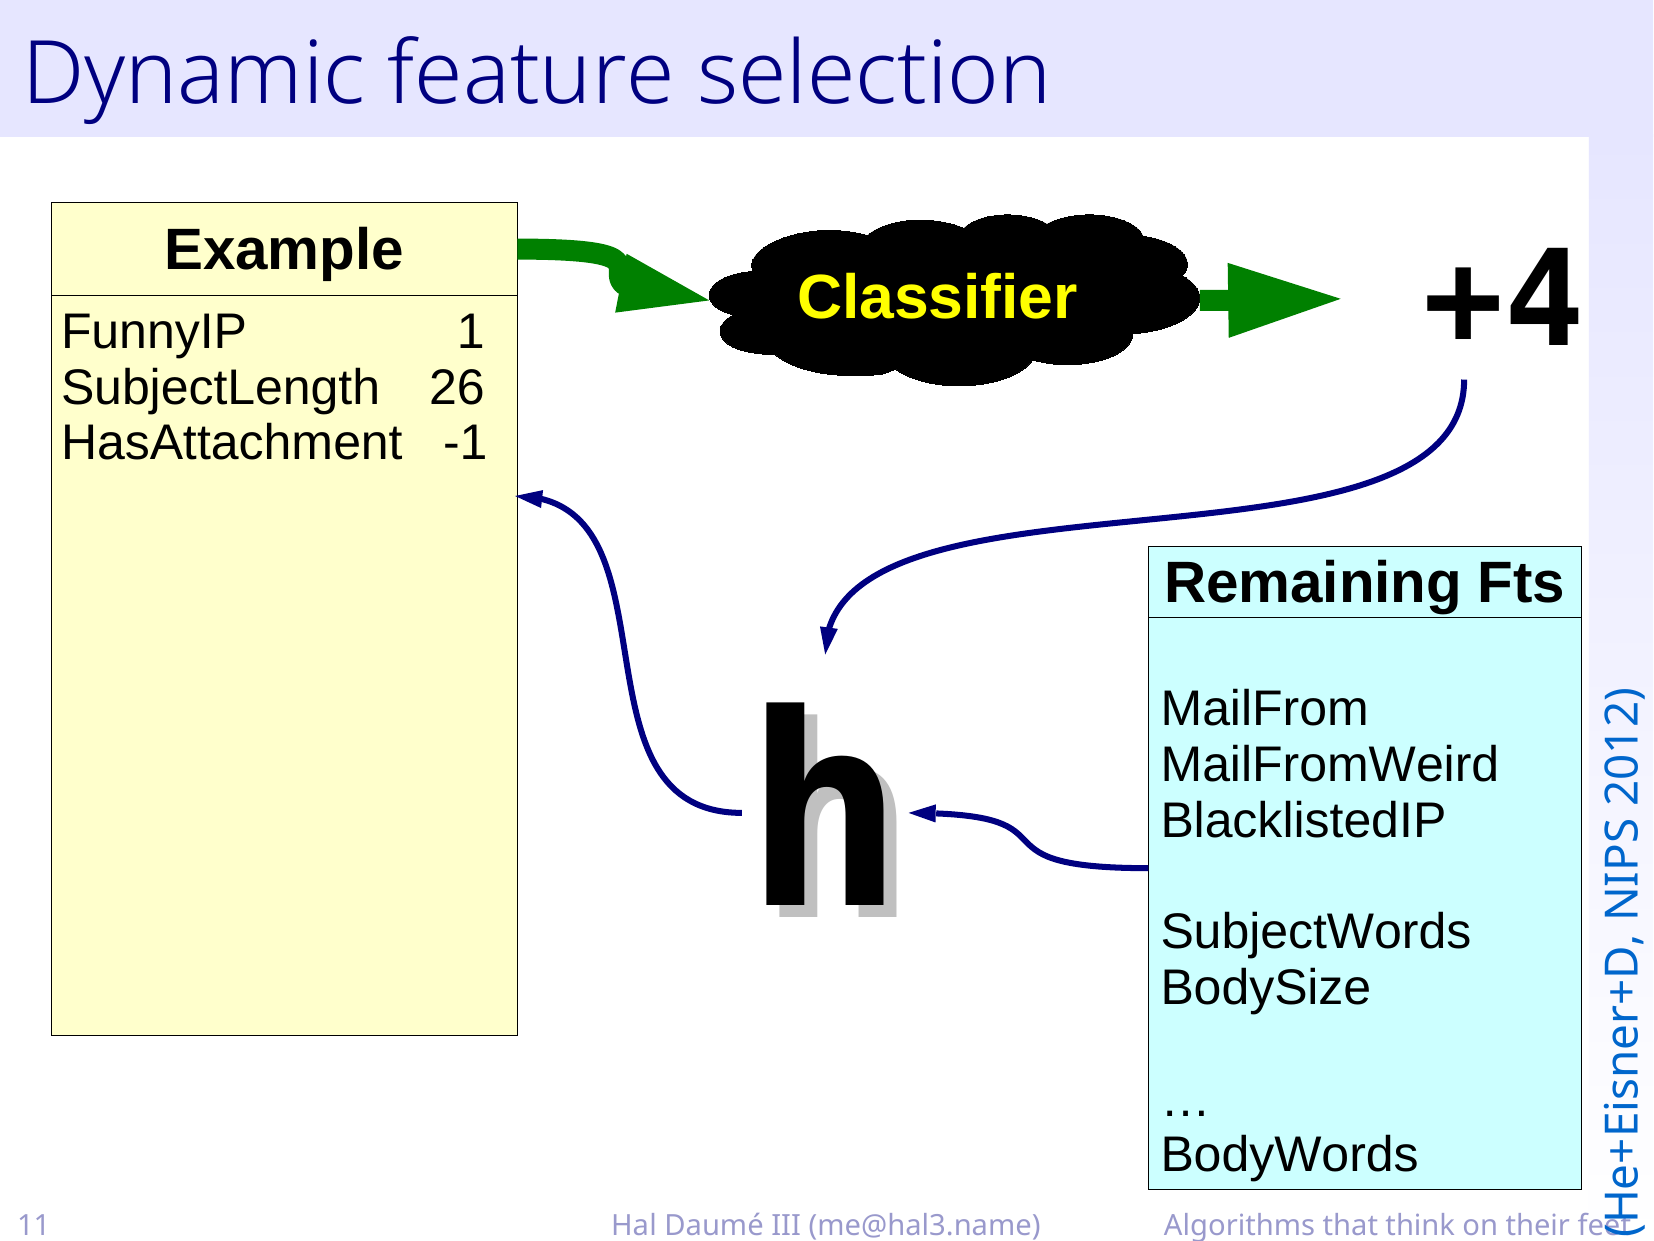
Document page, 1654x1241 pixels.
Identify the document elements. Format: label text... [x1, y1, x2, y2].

text_box MailFrom MailFromWeird BlacklistedIP SubjectWords BodySize … BodyWords [1148, 618, 1582, 1190]
text_box (He+Eisner+D, NIPS 2012) [1585, 694, 1648, 1241]
text_box Example [51, 202, 518, 296]
text_box Remaining Fts [1148, 546, 1582, 618]
text_box h [741, 654, 909, 972]
text_box Classifier [709, 214, 1199, 386]
text_box FunnyIP 1 SubjectLength 26 HasAttachment -1 [51, 296, 518, 1036]
title Dynamic feature selection [22, 8, 1639, 131]
text_box +4 [1340, 218, 1588, 380]
